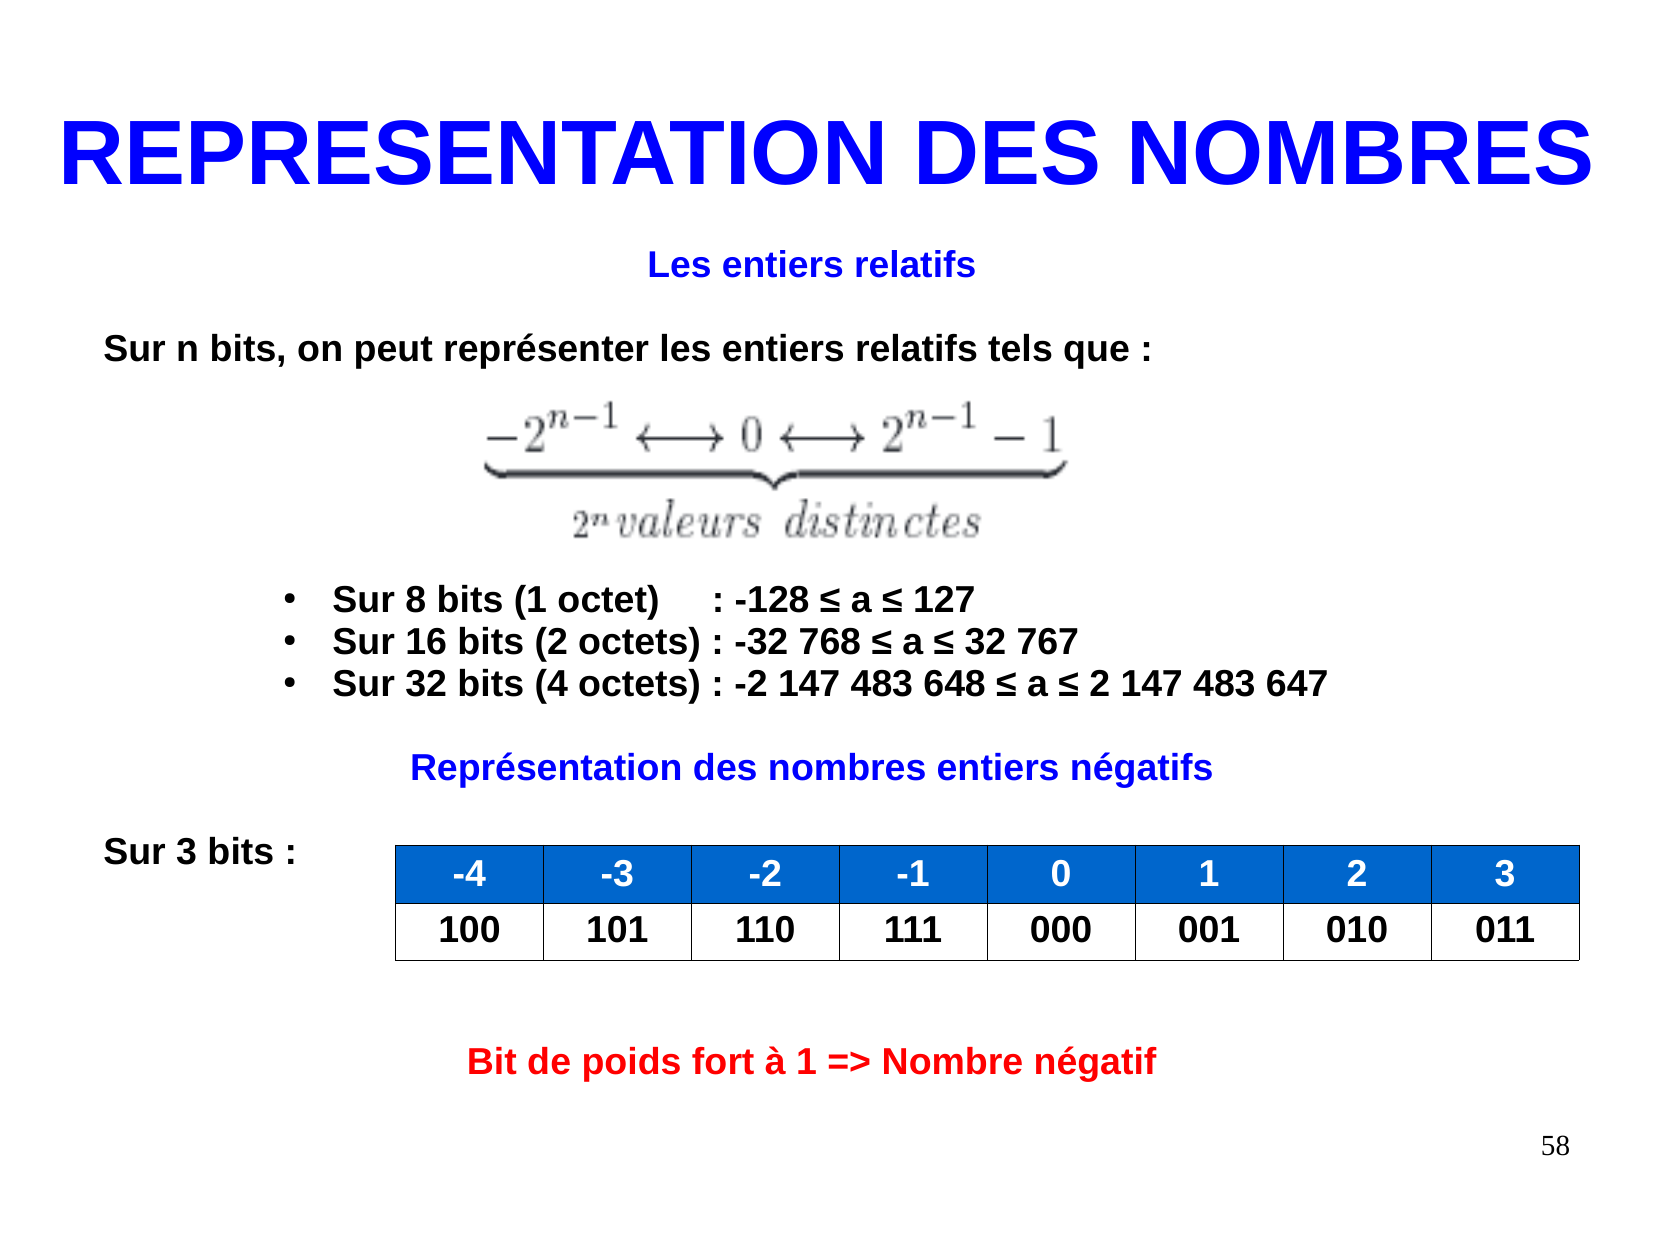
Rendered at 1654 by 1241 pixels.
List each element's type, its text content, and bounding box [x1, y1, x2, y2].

table_cell 011 [1432, 904, 1579, 960]
text_box Les entiers relatifs Sur n bits, on peut représenter les entiers relatifs tels que : Sur 8 bits (1 octet) : -128 ≤ a ≤ 127 Sur 16 bits (2 octets) : -32 768 ≤ a ≤ 32 767 Sur 32 bits (4 octets) : -2 147 483 648 ≤ a ≤ 2 147 483 647 Représentation des nombres entiers négatifs Sur 3 bits : Bit de poids fort à 1 => Nombre négatif [88, 236, 1536, 1202]
table_cell 010 [1284, 904, 1431, 960]
table_cell 100 [396, 904, 543, 960]
table_header 1 [1136, 846, 1283, 903]
table_header 2 [1284, 846, 1431, 903]
table_header -1 [840, 846, 987, 903]
table_header -4 [396, 846, 543, 903]
table_cell 110 [692, 904, 839, 960]
table_header -2 [692, 846, 839, 903]
table_cell 000 [988, 904, 1135, 960]
table_cell 111 [840, 904, 987, 960]
picture [442, 373, 1093, 562]
table_header -3 [544, 846, 691, 903]
title REPRESENTATION DES NOMBRES [0, 49, 1654, 257]
table_header 0 [988, 846, 1135, 903]
table_cell 001 [1136, 904, 1283, 960]
table_cell 101 [544, 904, 691, 960]
table_header 3 [1432, 846, 1579, 903]
